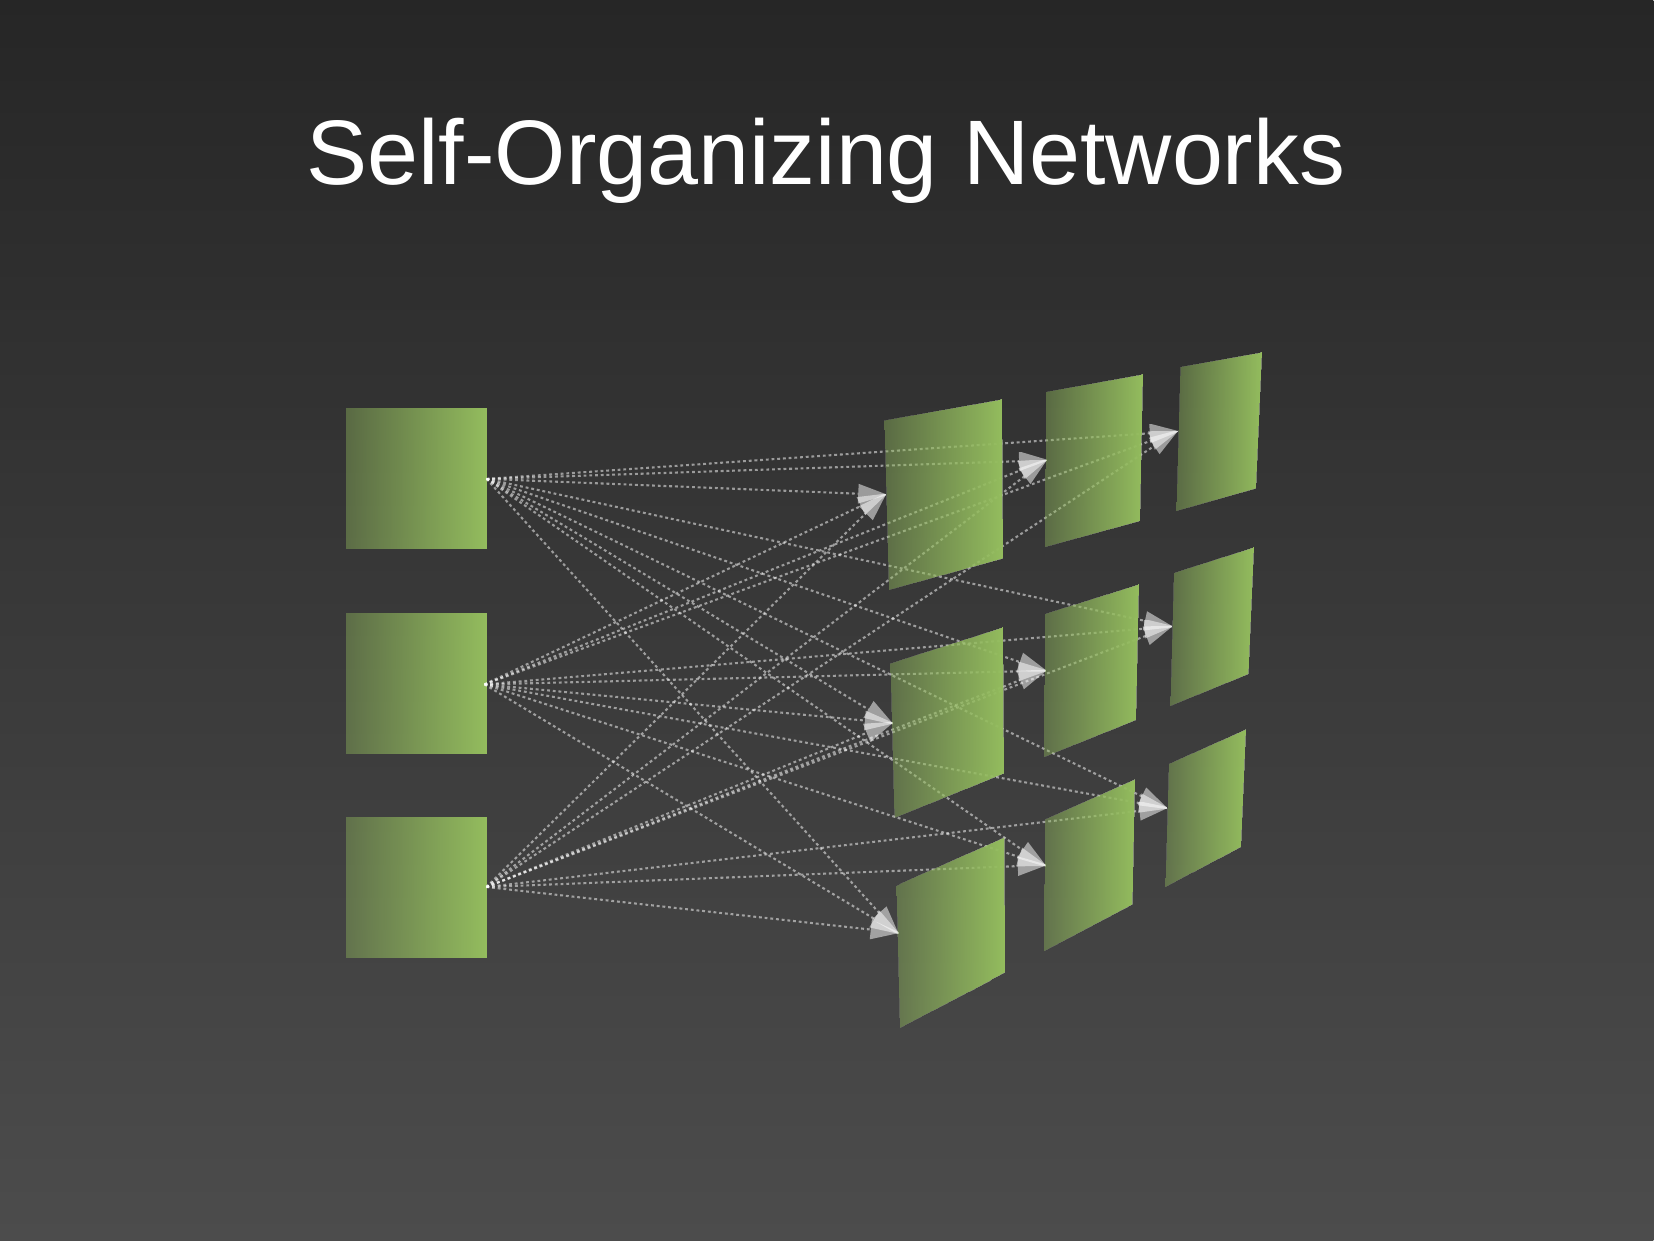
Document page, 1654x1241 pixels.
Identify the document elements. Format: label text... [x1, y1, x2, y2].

title Self-Organizing Networks [82, 49, 1571, 257]
chart [233, 271, 1421, 1063]
